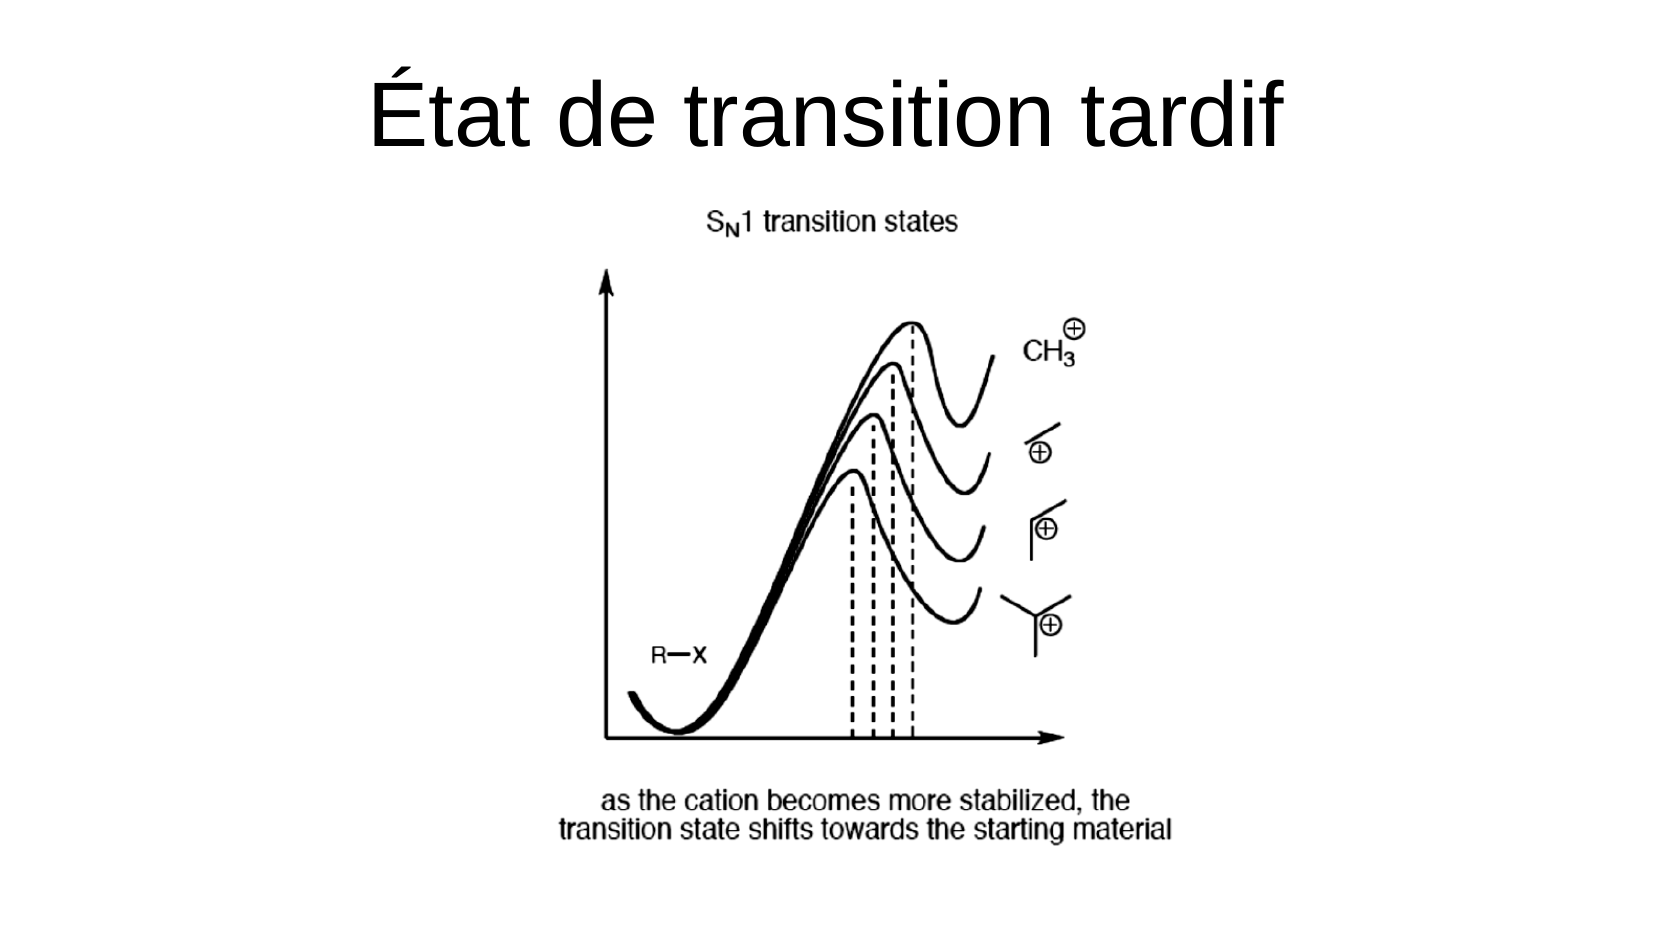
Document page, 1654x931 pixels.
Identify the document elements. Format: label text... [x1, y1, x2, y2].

title État de transition tardif [82, 37, 1571, 193]
picture [555, 171, 1205, 875]
